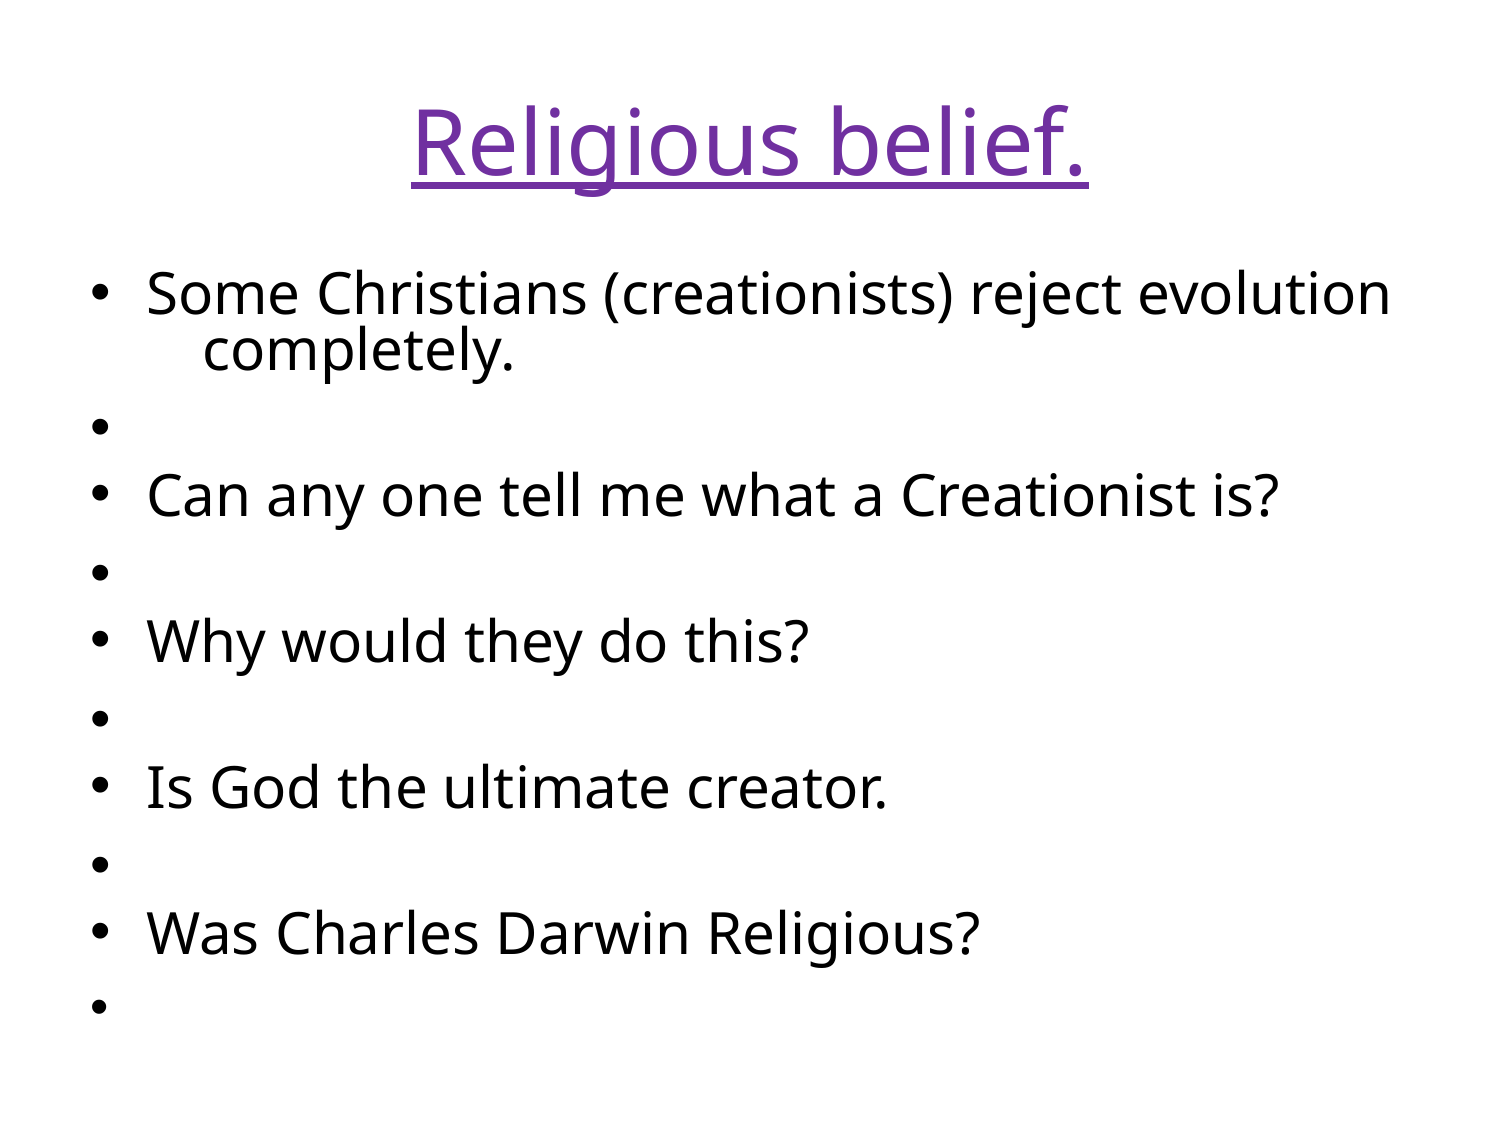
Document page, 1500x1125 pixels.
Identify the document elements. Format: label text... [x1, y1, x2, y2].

title Religious belief. [75, 45, 1426, 233]
list Some Christians (creationists) reject evolution completely. Can any one tell me what a Creationist is? Why would they do this? Is God the ultimate creator. Was Charles Darwin Religious? [75, 262, 1426, 1005]
